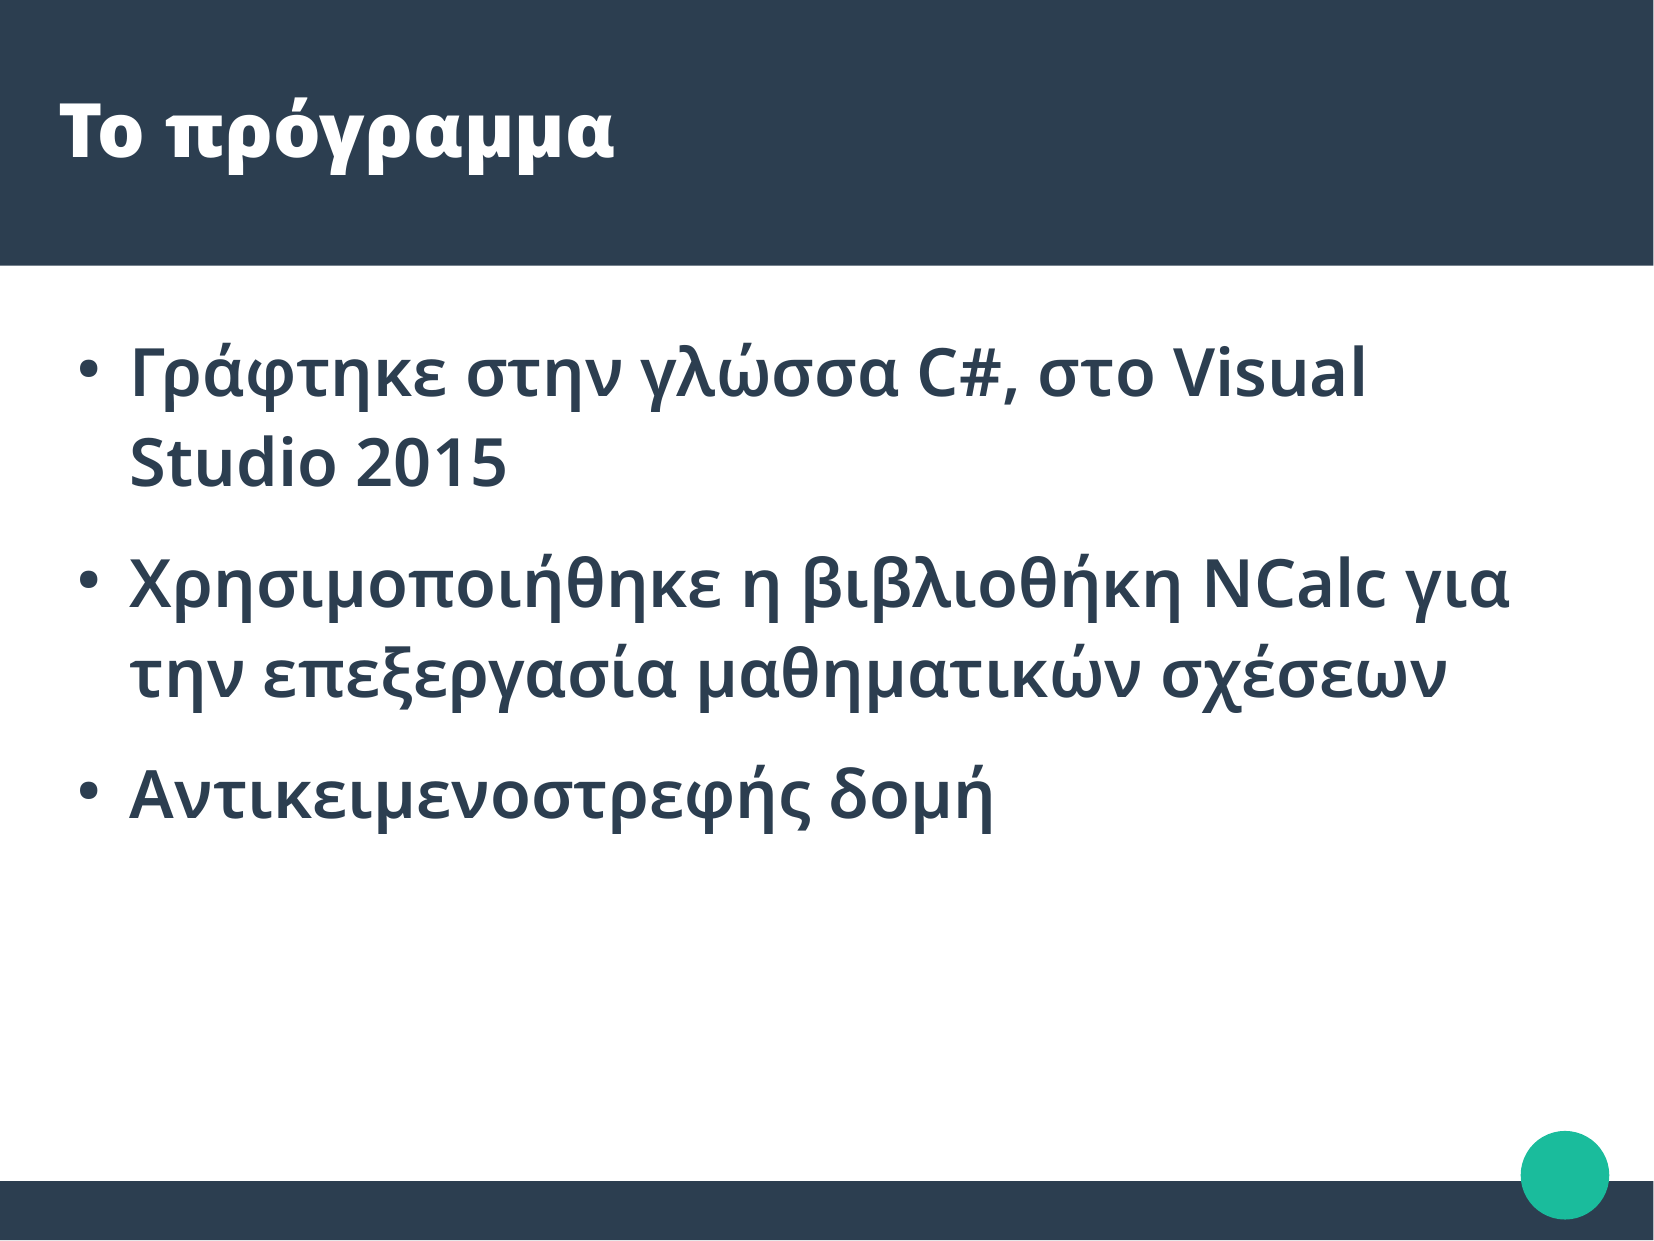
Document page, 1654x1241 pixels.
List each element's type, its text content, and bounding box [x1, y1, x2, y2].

title Το πρόγραμμα [59, 49, 1595, 207]
list Γράφτηκε στην γλώσσα C#, στο Visual Studio 2015 Χρησιμοποιήθηκε η βιβλιοθήκη NCalc για την επεξεργασία μαθηματικών σχέσεων Αντικειμενοστρεφής δομή [59, 324, 1595, 1152]
